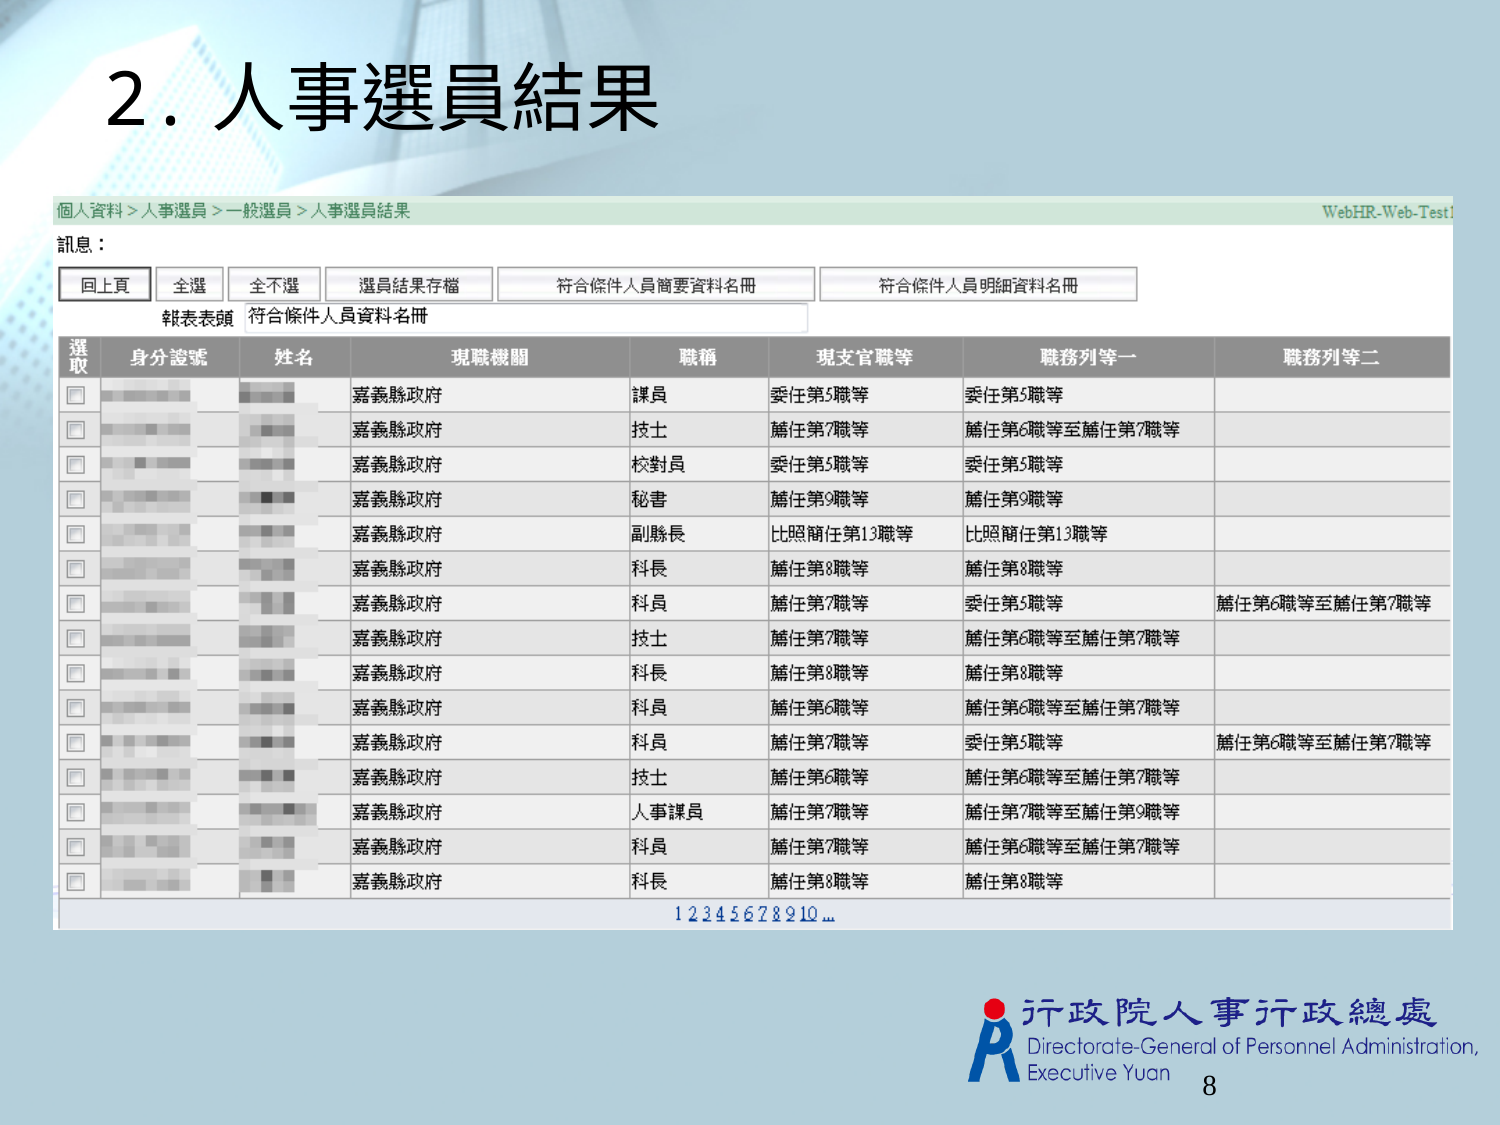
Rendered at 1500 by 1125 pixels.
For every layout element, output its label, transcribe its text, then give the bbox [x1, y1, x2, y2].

picture [53, 196, 1453, 930]
text_box [1187, 1058, 1500, 1125]
text_box 2.人事選員結果 [89, 43, 677, 148]
